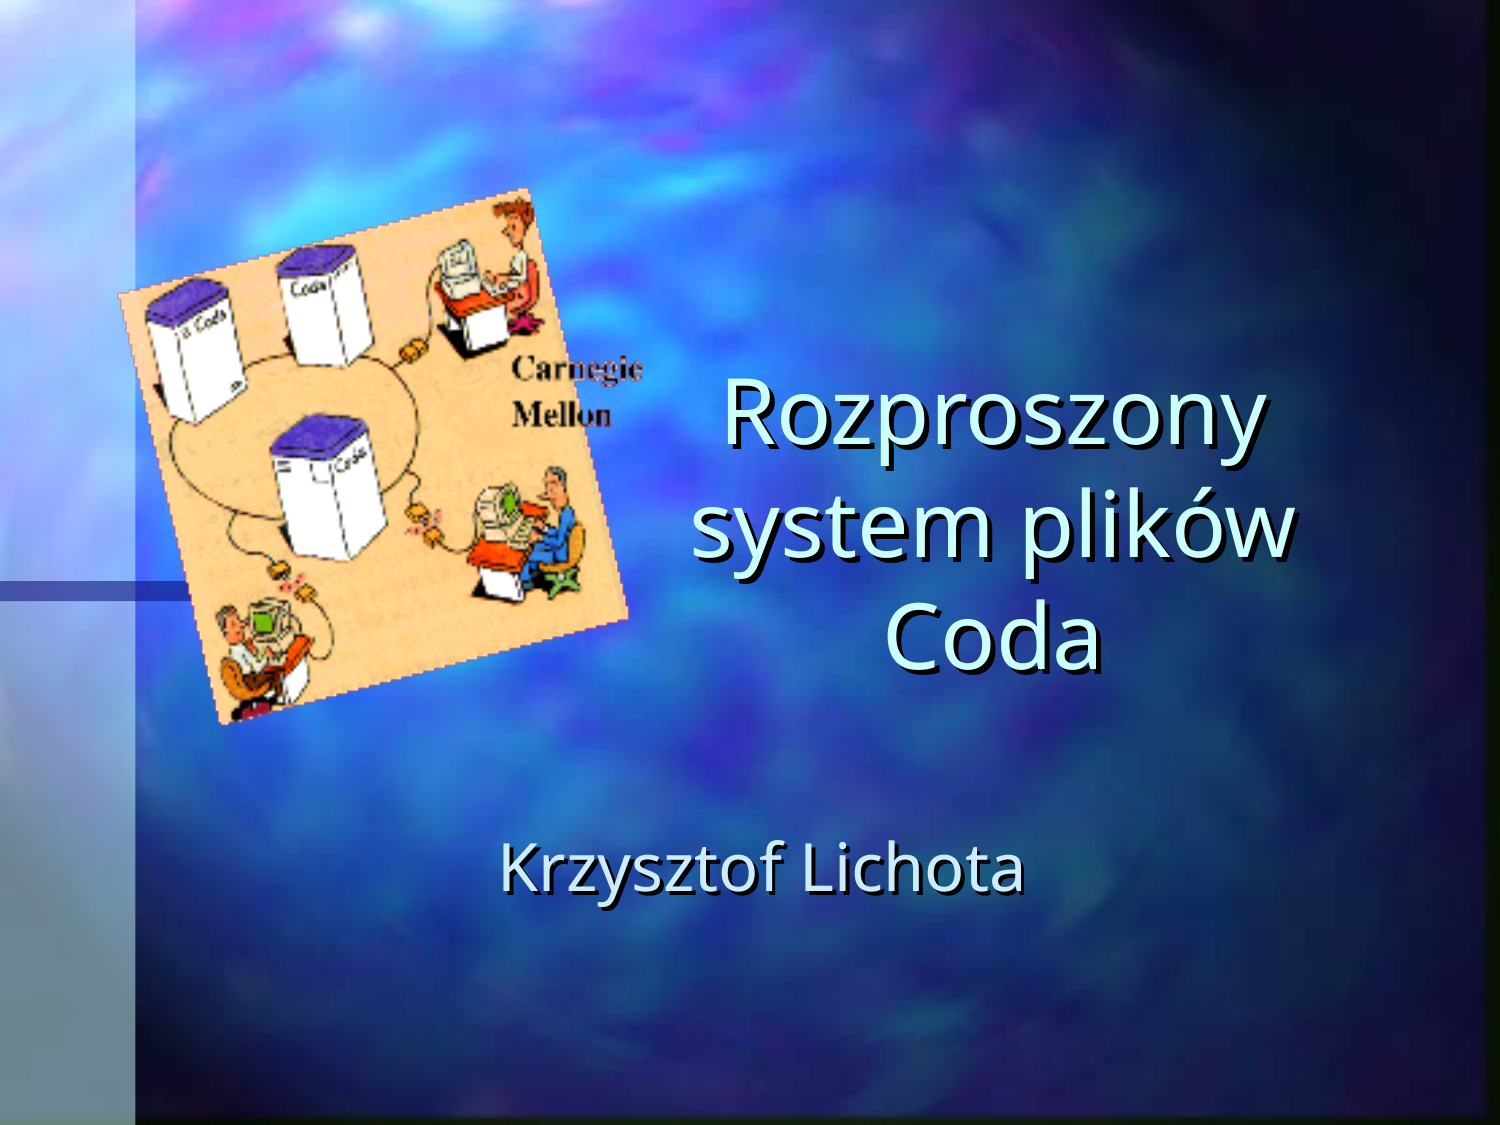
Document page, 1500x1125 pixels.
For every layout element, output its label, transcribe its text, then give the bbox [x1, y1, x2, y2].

subtitle Krzysztof Lichota [237, 812, 1288, 925]
title Rozproszony system plików Coda [651, 237, 1375, 700]
picture [0, 0, 1500, 1125]
